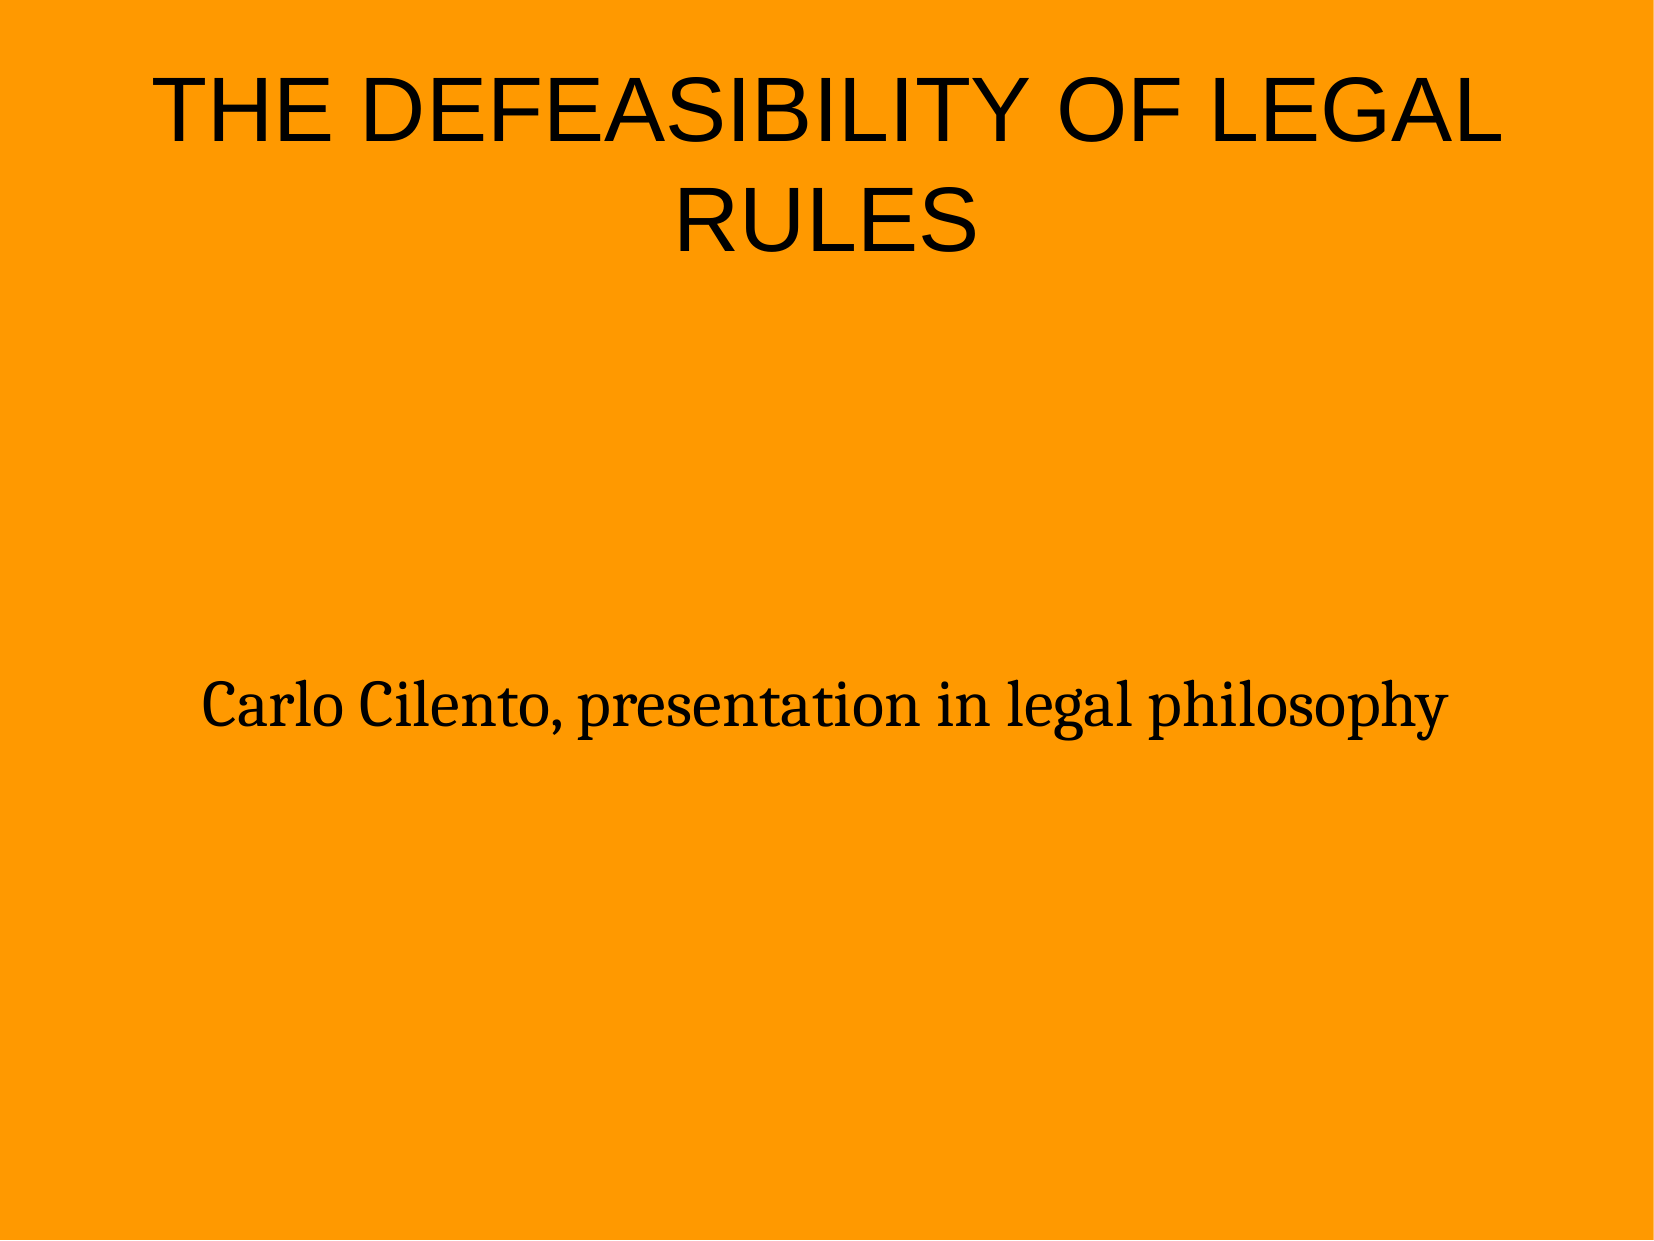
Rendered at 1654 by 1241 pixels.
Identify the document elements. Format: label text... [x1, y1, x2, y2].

title THE DEFEASIBILITY OF LEGAL RULES [82, 49, 1571, 257]
subtitle Carlo Cilento, presentation in legal philosophy [82, 290, 1571, 1109]
